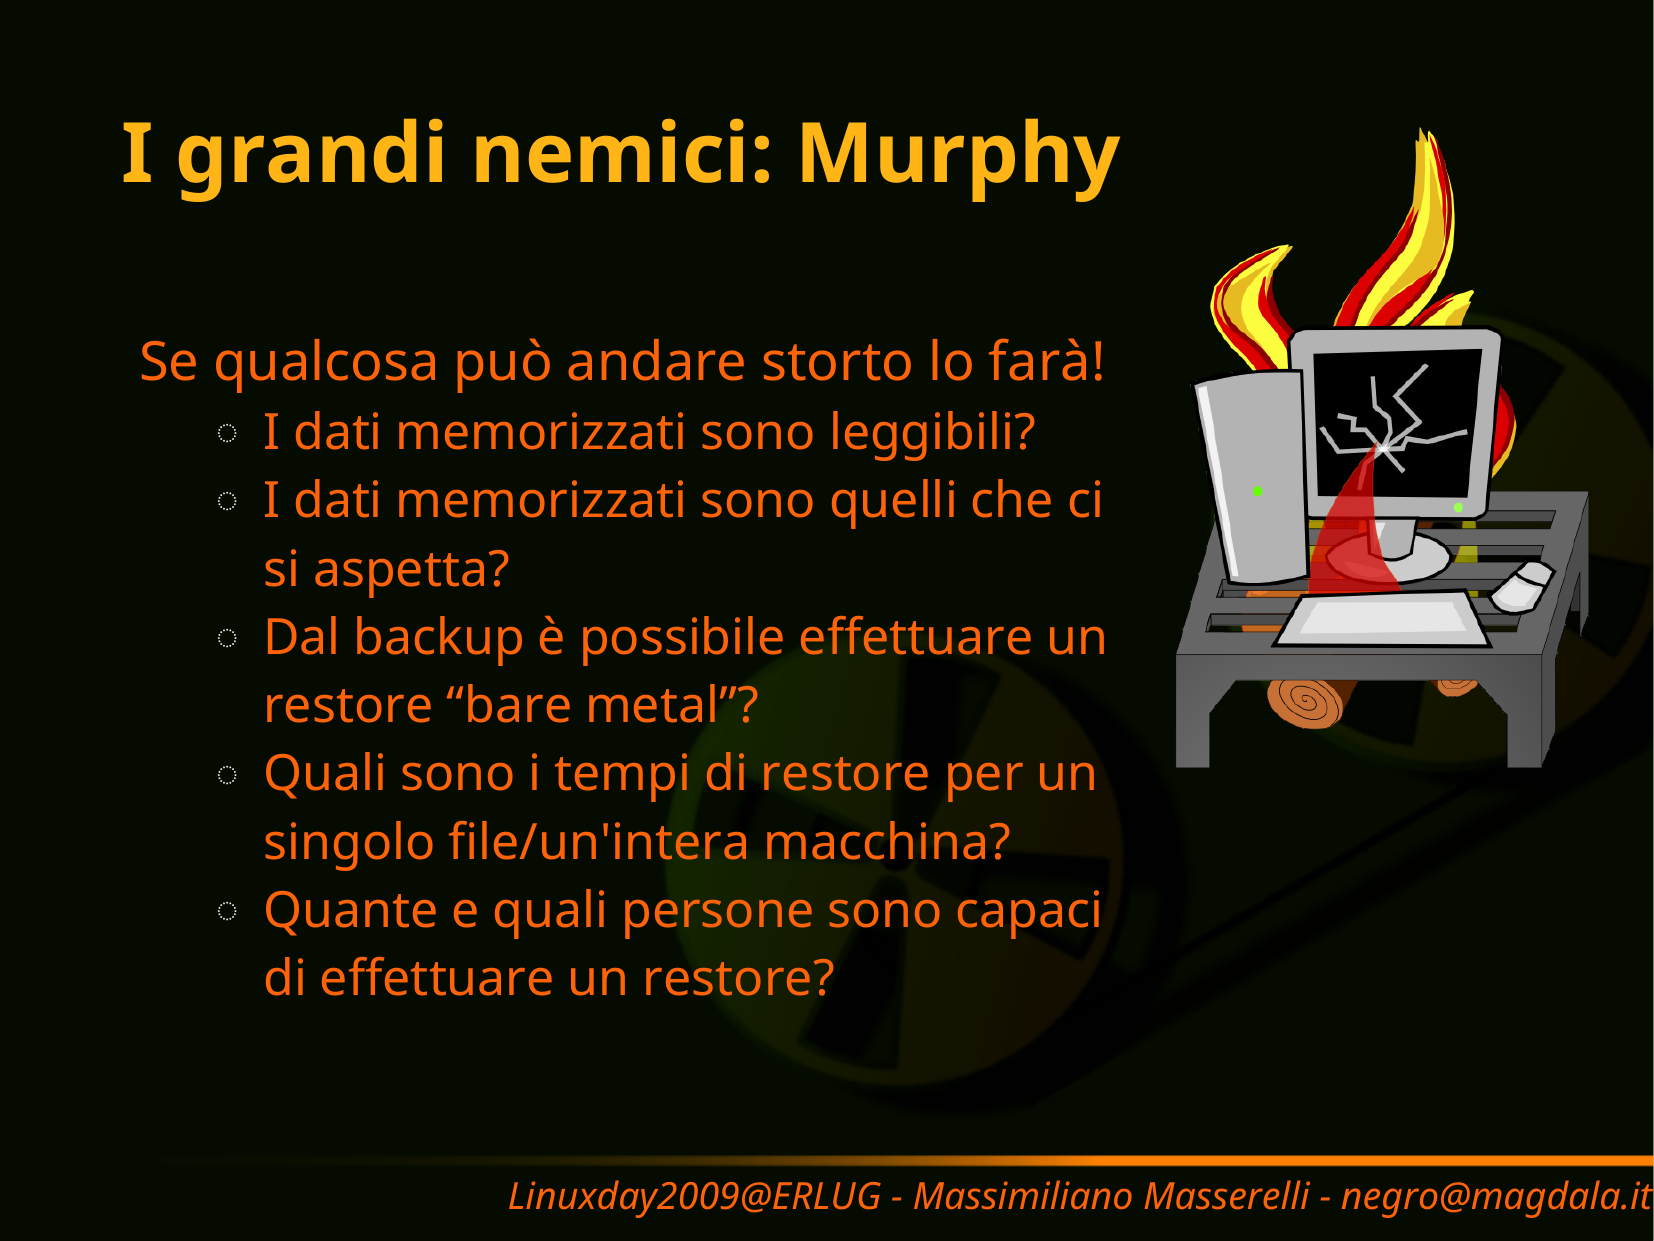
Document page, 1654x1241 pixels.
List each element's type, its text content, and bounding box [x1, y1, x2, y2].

list Se qualcosa può andare storto lo farà! I dati memorizzati sono leggibili? I dati memorizzati sono quelli che ci si aspetta? Dal backup è possibile effettuare un restore “bare metal”? Quali sono i tempi di restore per un singolo file/un'intera macchina? Quante e quali persone sono capaci di effettuare un restore? [121, 322, 1151, 1133]
picture [1175, 127, 1589, 768]
title I grandi nemici: Murphy [121, 46, 1534, 254]
